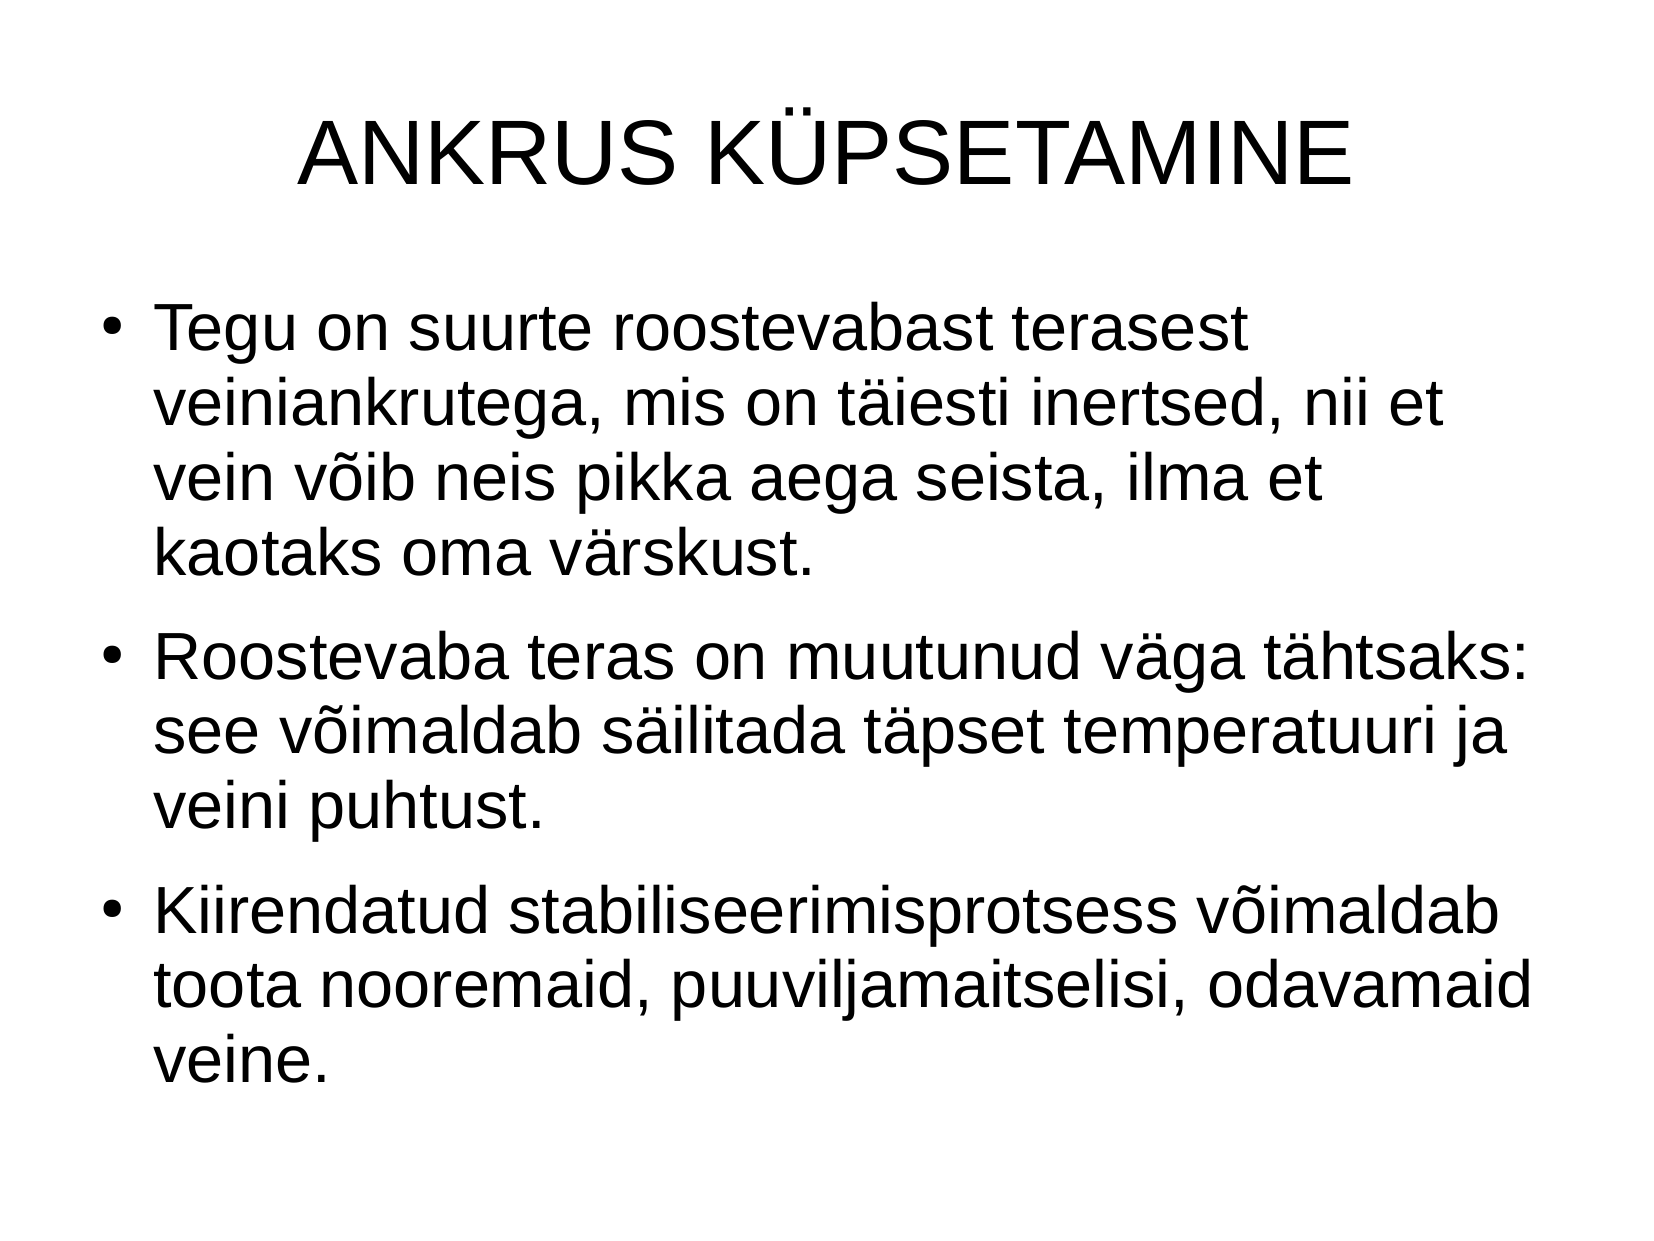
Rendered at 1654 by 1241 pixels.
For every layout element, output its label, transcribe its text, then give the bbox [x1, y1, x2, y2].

title ANKRUS KÜPSETAMINE [82, 49, 1571, 257]
list Tegu on suurte roostevabast terasest veiniankrutega, mis on täiesti inertsed, nii et vein võib neis pikka aega seista, ilma et kaotaks oma värskust. Roostevaba teras on muutunud väga tähtsaks: see võimaldab säilitada täpset temperatuuri ja veini puhtust. Kiirendatud stabiliseerimisprotsess võimaldab toota nooremaid, puuviljamaitselisi, odavamaid veine. [82, 290, 1571, 1109]
